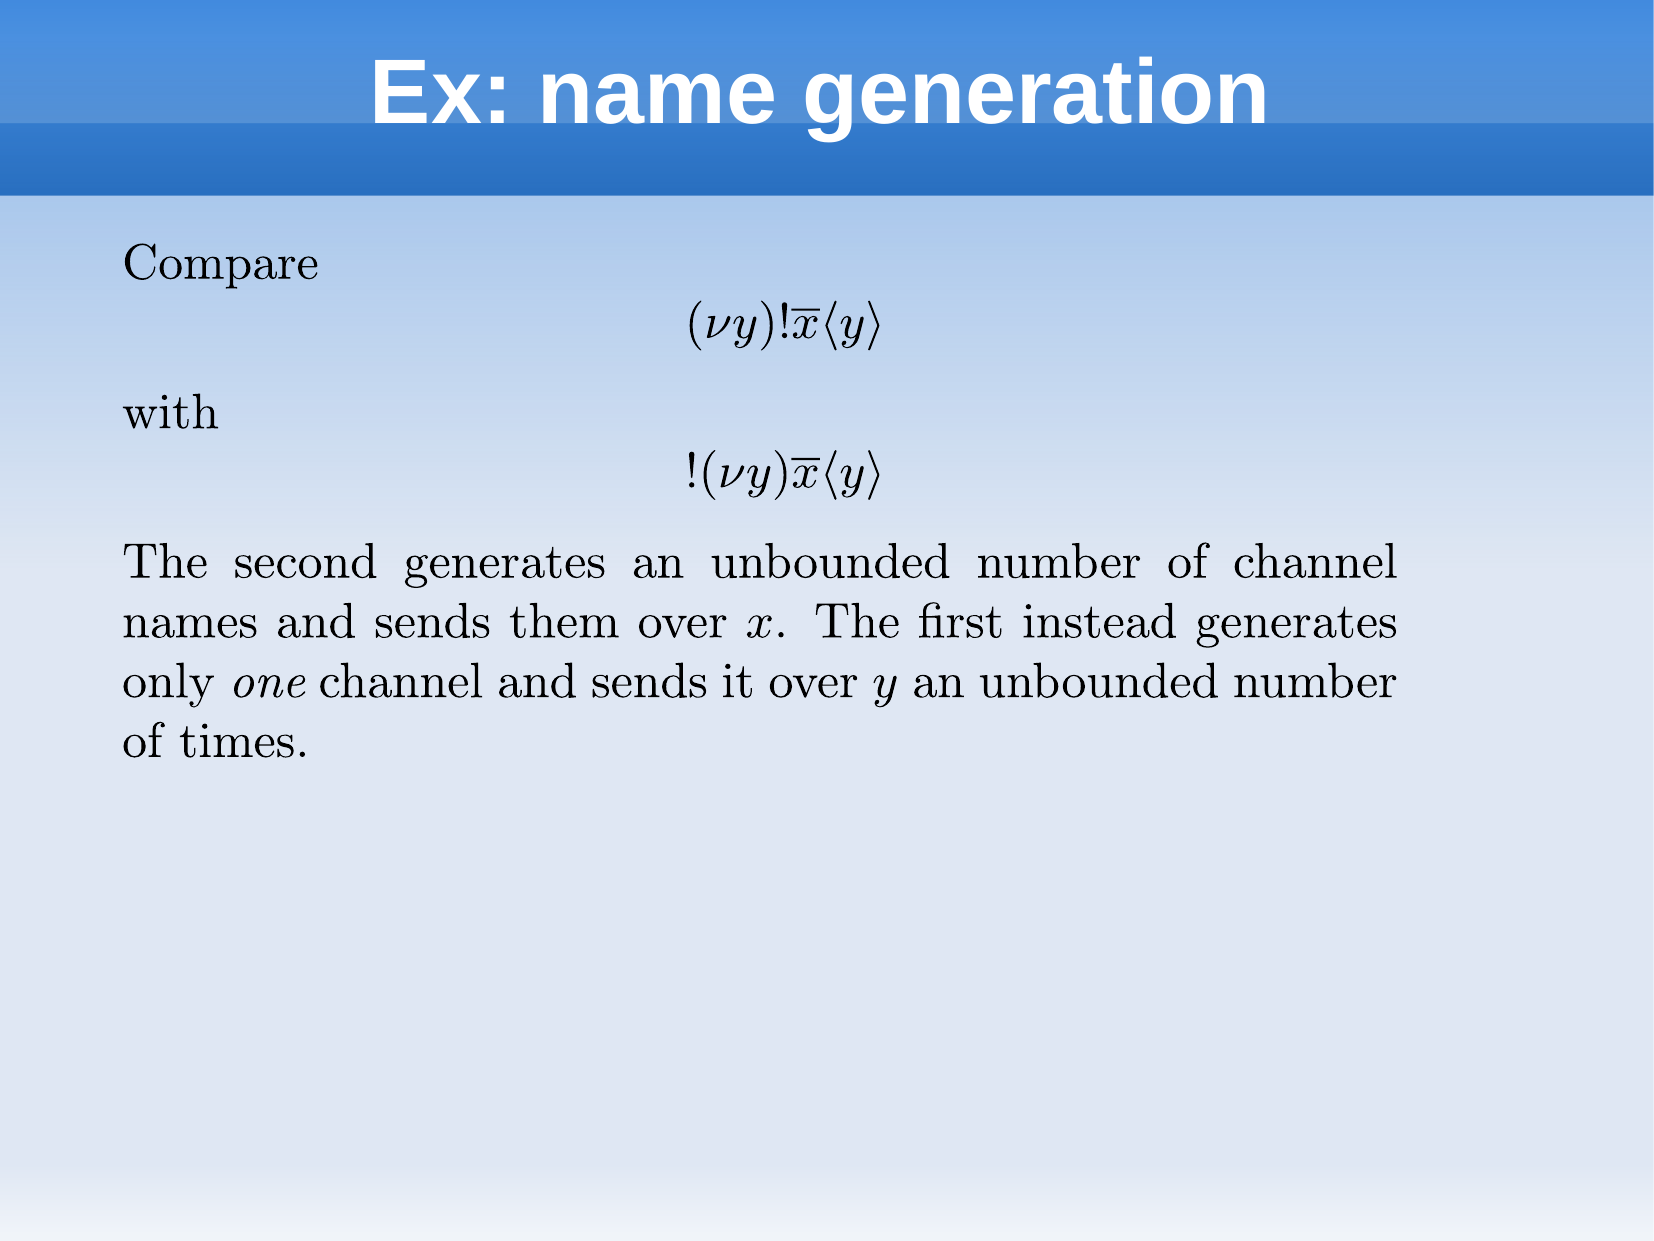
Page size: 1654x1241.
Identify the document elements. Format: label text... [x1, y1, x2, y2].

title Ex: name generation [76, 0, 1565, 188]
picture [0, 0, 1654, 1241]
text_box [122, 243, 1398, 758]
